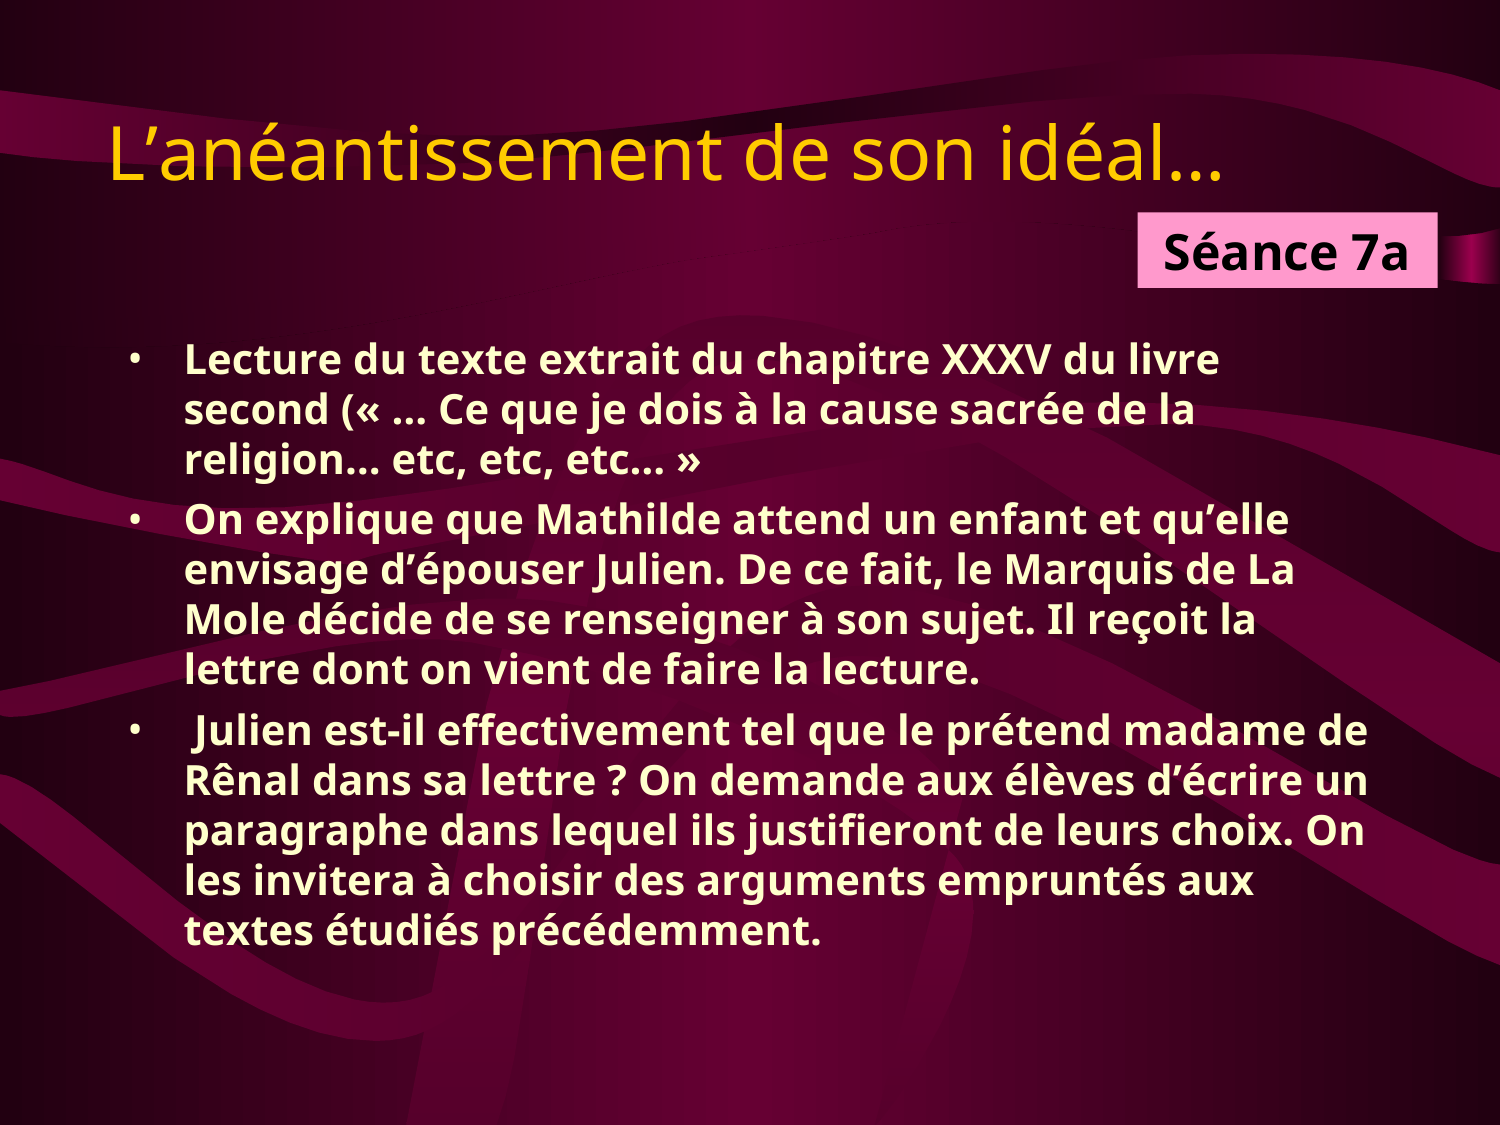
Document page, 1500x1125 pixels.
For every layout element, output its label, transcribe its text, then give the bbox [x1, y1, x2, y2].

list Lecture du texte extrait du chapitre XXXV du livre second (« … Ce que je dois à la cause sacrée de la religion… etc, etc, etc… » On explique que Mathilde attend un enfant et qu’elle envisage d’épouser Julien. De ce fait, le Marquis de La Mole décide de se renseigner à son sujet. Il reçoit la lettre dont on vient de faire la lecture. Julien est-il effectivement tel que le prétend madame de Rênal dans sa lettre ? On demande aux élèves d’écrire un paragraphe dans lequel ils justifieront de leurs choix. On les invitera à choisir des arguments empruntés aux textes étudiés précédemment. [112, 324, 1388, 1022]
text_box Séance 7a [1137, 212, 1438, 288]
title L’anéantissement de son idéal… [50, 49, 1326, 238]
